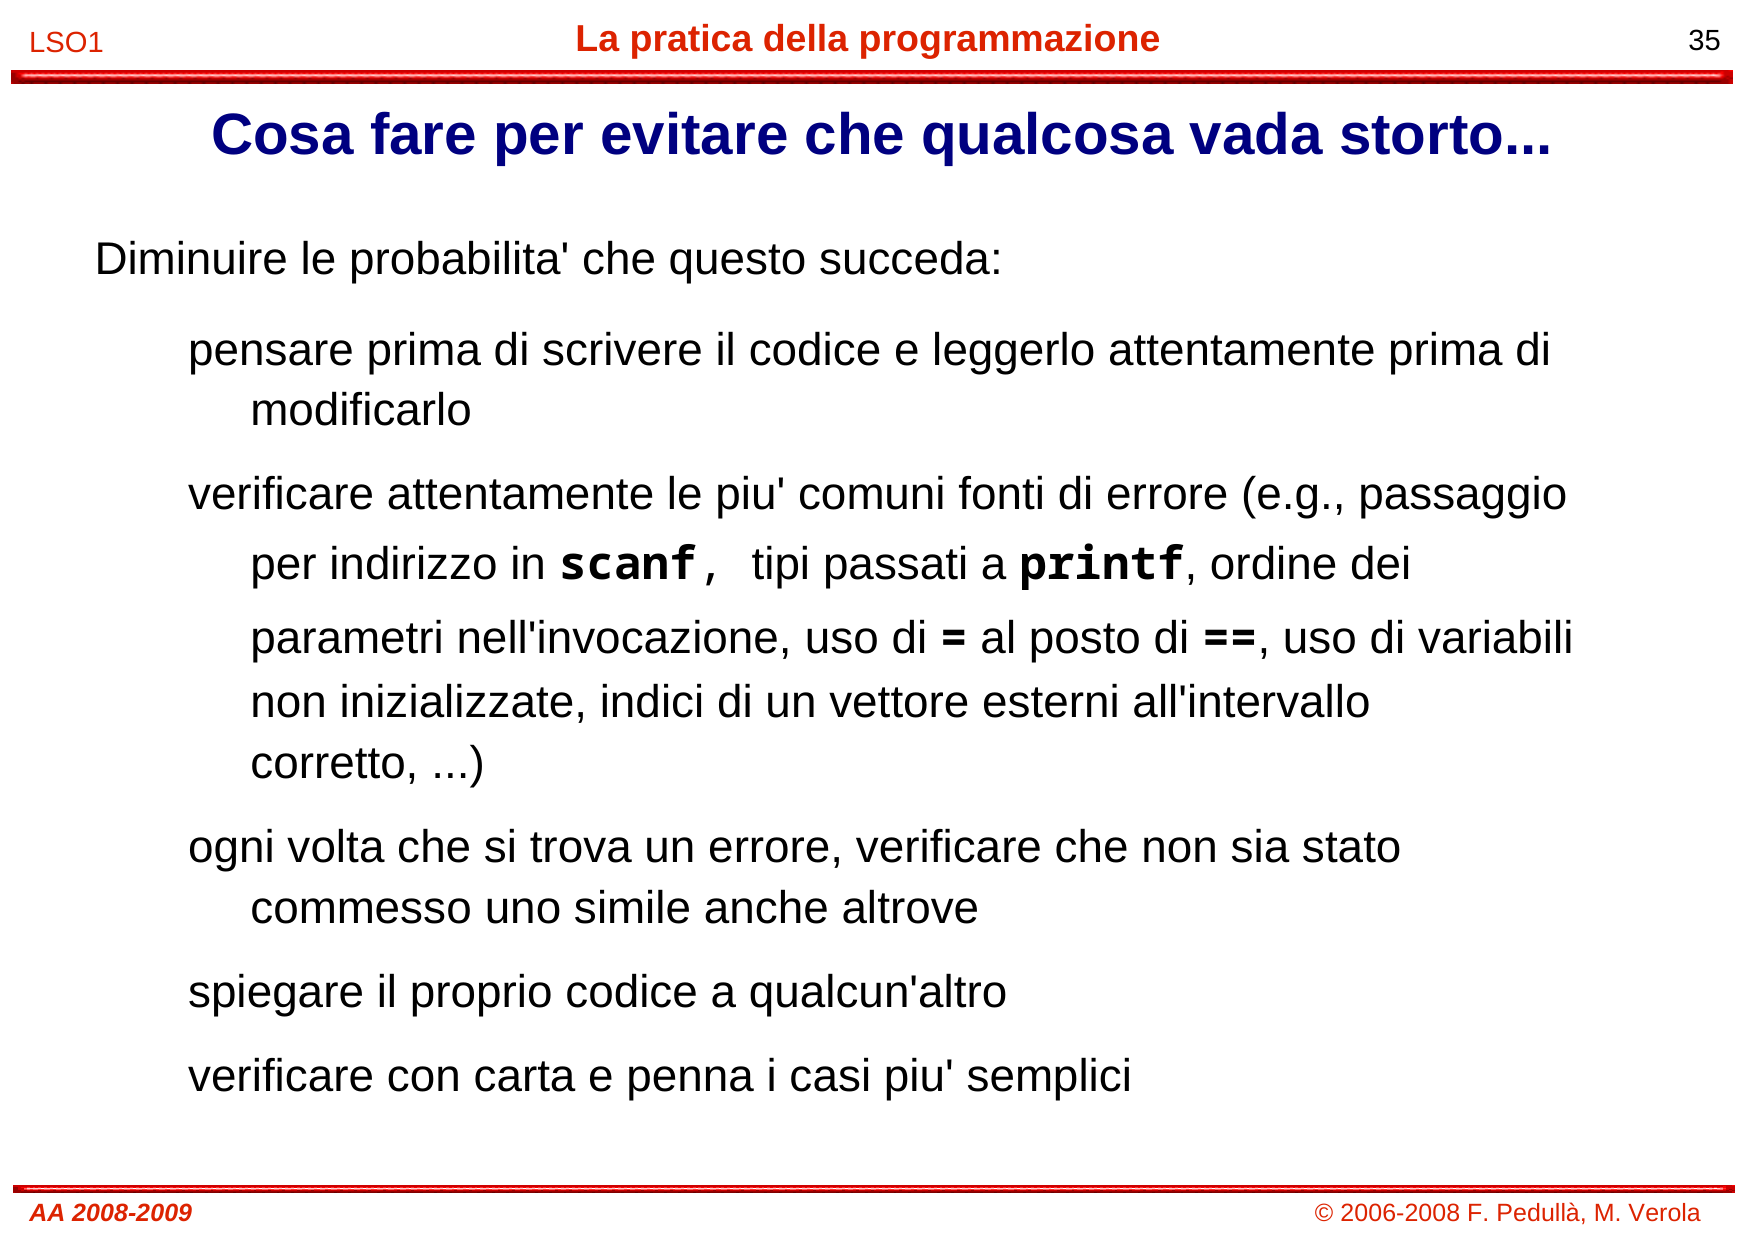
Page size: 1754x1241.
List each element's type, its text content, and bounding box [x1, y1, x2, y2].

picture [13, 1185, 1735, 1193]
picture [11, 70, 1733, 84]
list Diminuire le probabilita' che questo succeda: pensare prima di scrivere il codice e leggerlo attentamente prima di modificarlo verificare attentamente le piu' comuni fonti di errore (e.g., passaggio per indirizzo in scanf, tipi passati a printf, ordine dei parametri nell'invocazione, uso di = al posto di ==, uso di variabili non inizializzate, indici di un vettore esterni all'intervallo corretto, ...) ogni volta che si trova un errore, verificare che non sia stato commesso uno simile anche altrove spiegare il proprio codice a qualcun'altro verificare con carta e penna i casi piu' semplici [94, 233, 1617, 1088]
text_box Cosa fare per evitare che qualcosa vada storto... [166, 98, 1600, 187]
